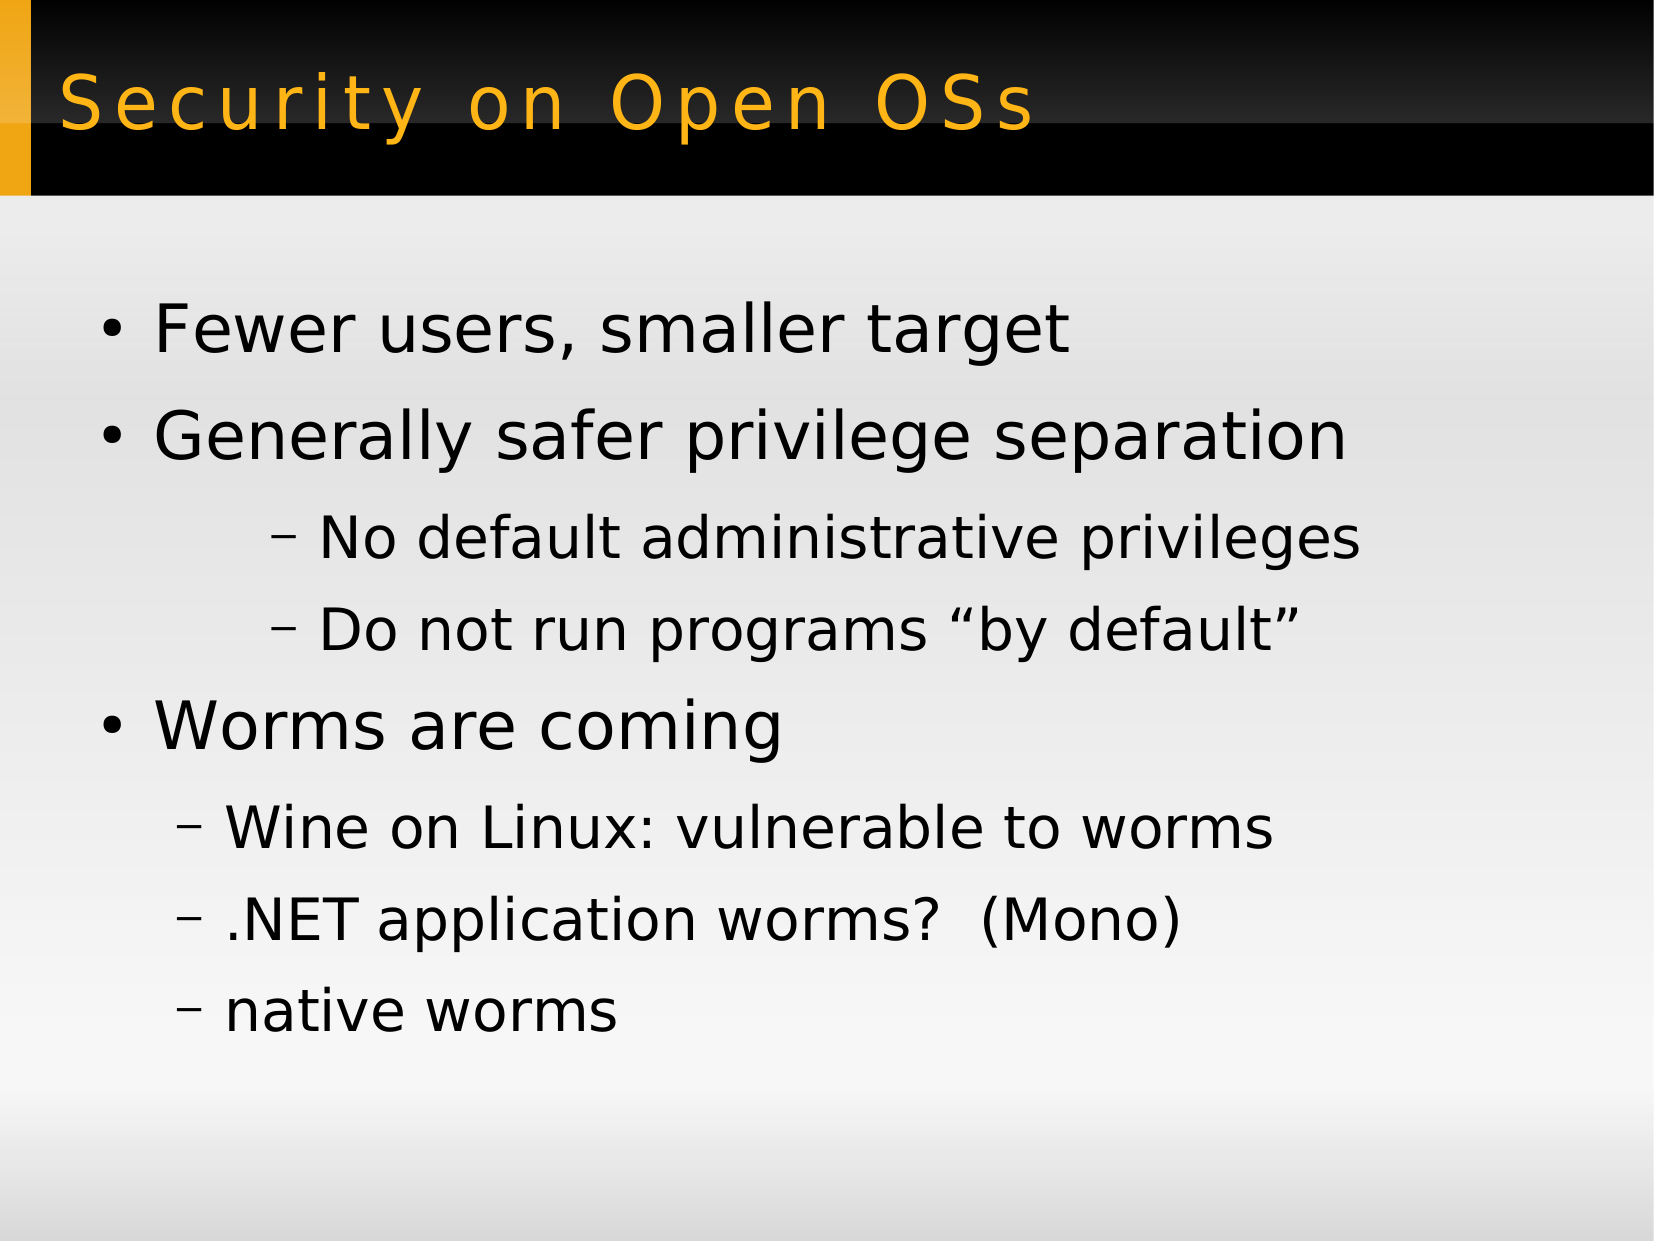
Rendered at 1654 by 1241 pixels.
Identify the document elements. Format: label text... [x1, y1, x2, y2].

title Security on Open OSs [59, 36, 1613, 171]
list Fewer users, smaller target Generally safer privilege separation No default administrative privileges Do not run programs “by default” Worms are coming Wine on Linux: vulnerable to worms .NET application worms? (Mono) native worms [82, 290, 1571, 1094]
picture [0, 0, 1654, 1241]
